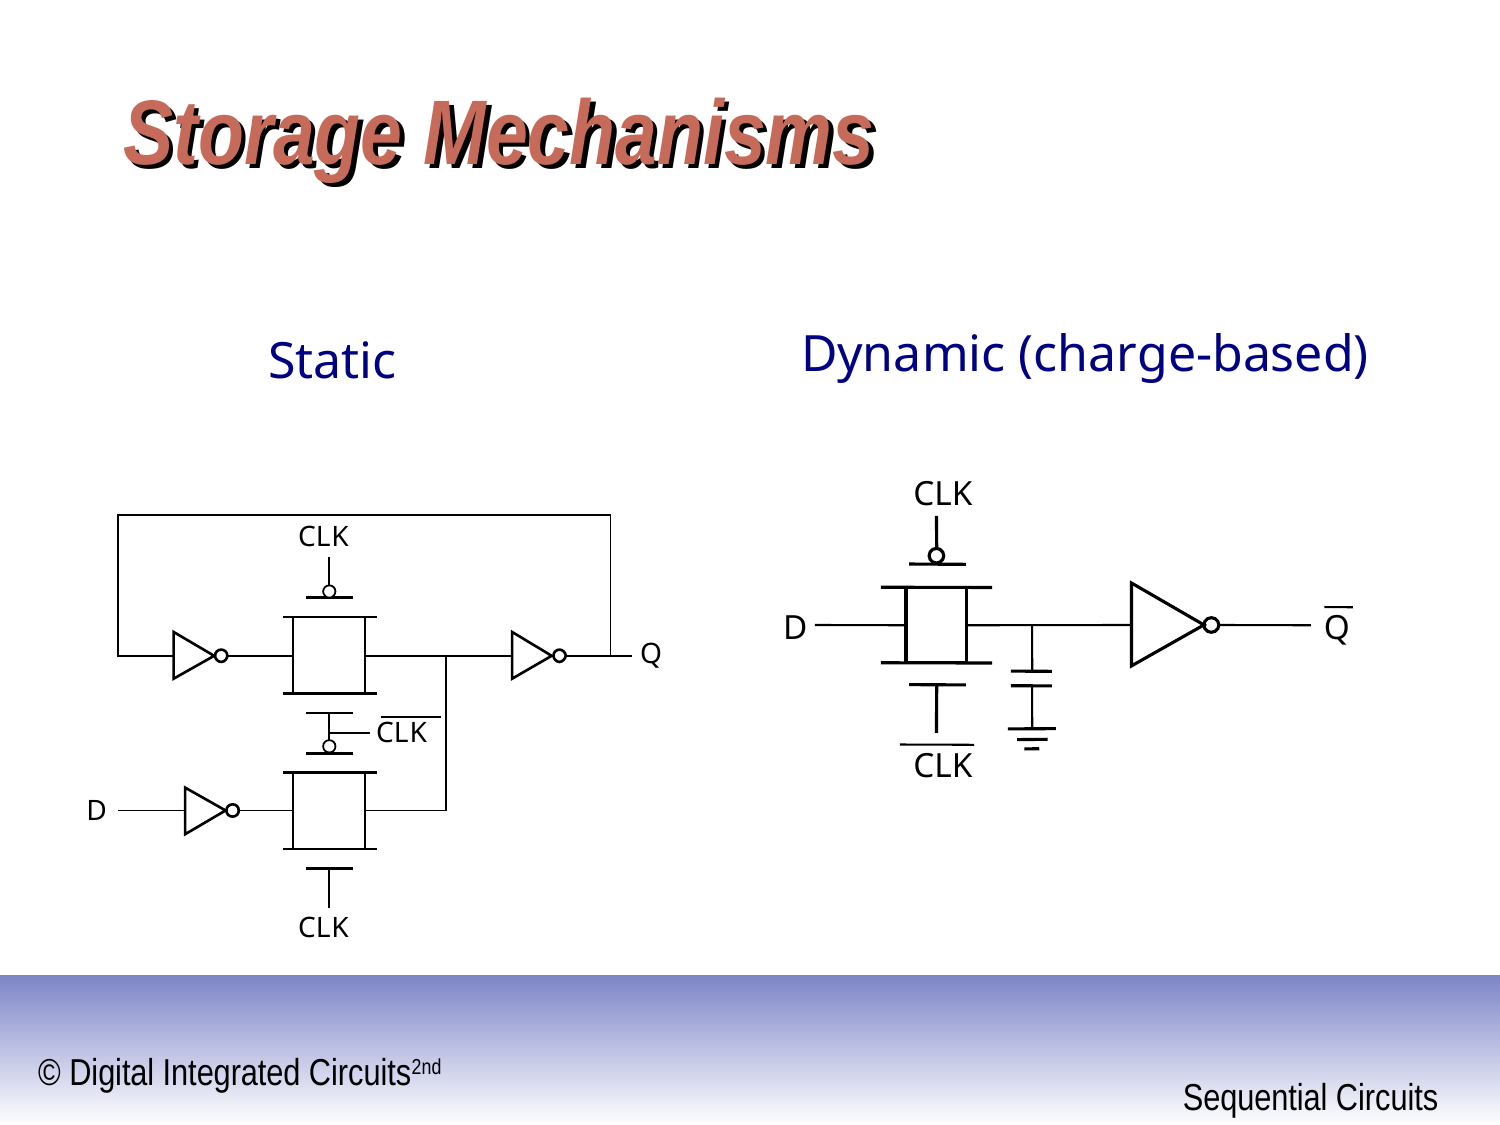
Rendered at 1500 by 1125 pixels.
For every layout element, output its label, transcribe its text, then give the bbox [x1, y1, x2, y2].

picture [87, 512, 663, 953]
text_box CLK [913, 472, 973, 513]
text_box Static [253, 320, 412, 396]
text_box D [783, 606, 808, 647]
text_box CLK [913, 746, 973, 784]
text_box Q [1323, 606, 1351, 647]
title Storage Mechanisms [108, 65, 1384, 190]
text_box Dynamic (charge-based) [786, 313, 1385, 390]
